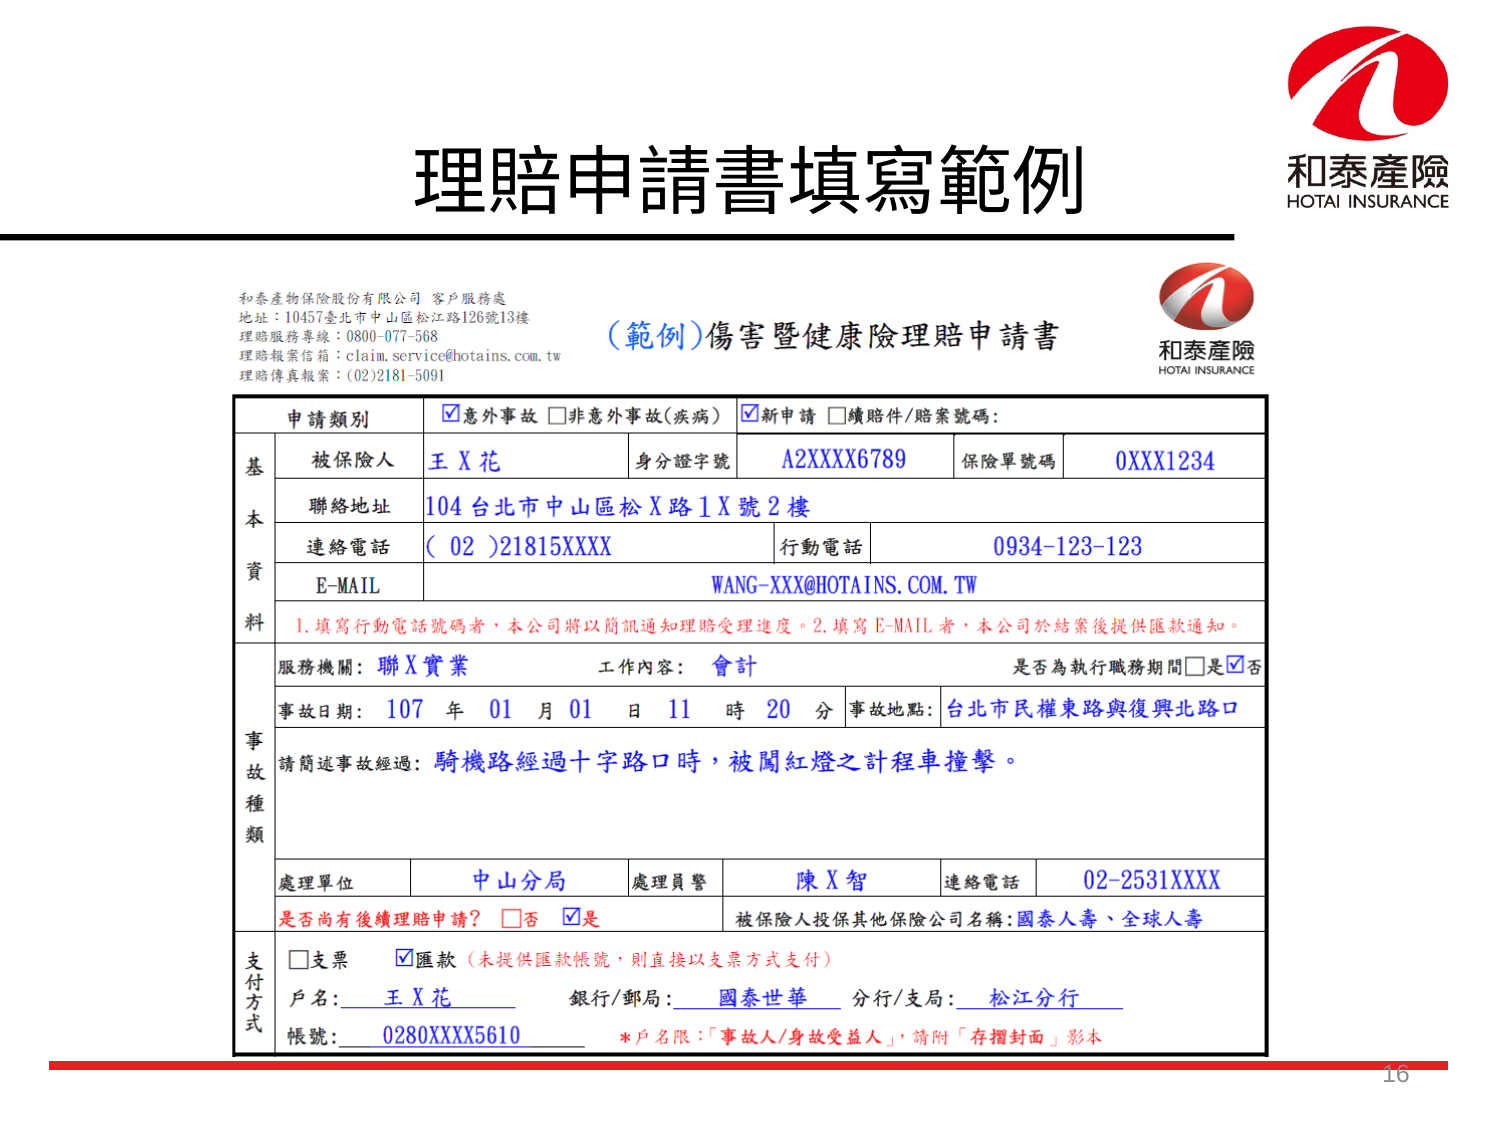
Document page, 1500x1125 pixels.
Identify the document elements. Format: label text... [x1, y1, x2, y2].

picture [205, 256, 1295, 1057]
slide_number [75, 1042, 425, 1103]
picture [425, 1061, 1074, 1070]
picture [1256, 5, 1478, 227]
picture [1425, 1061, 1448, 1070]
slide_number <number> [1074, 1042, 1425, 1103]
picture [49, 1061, 75, 1070]
list 理賠申請書填寫範例 [182, 120, 1318, 238]
